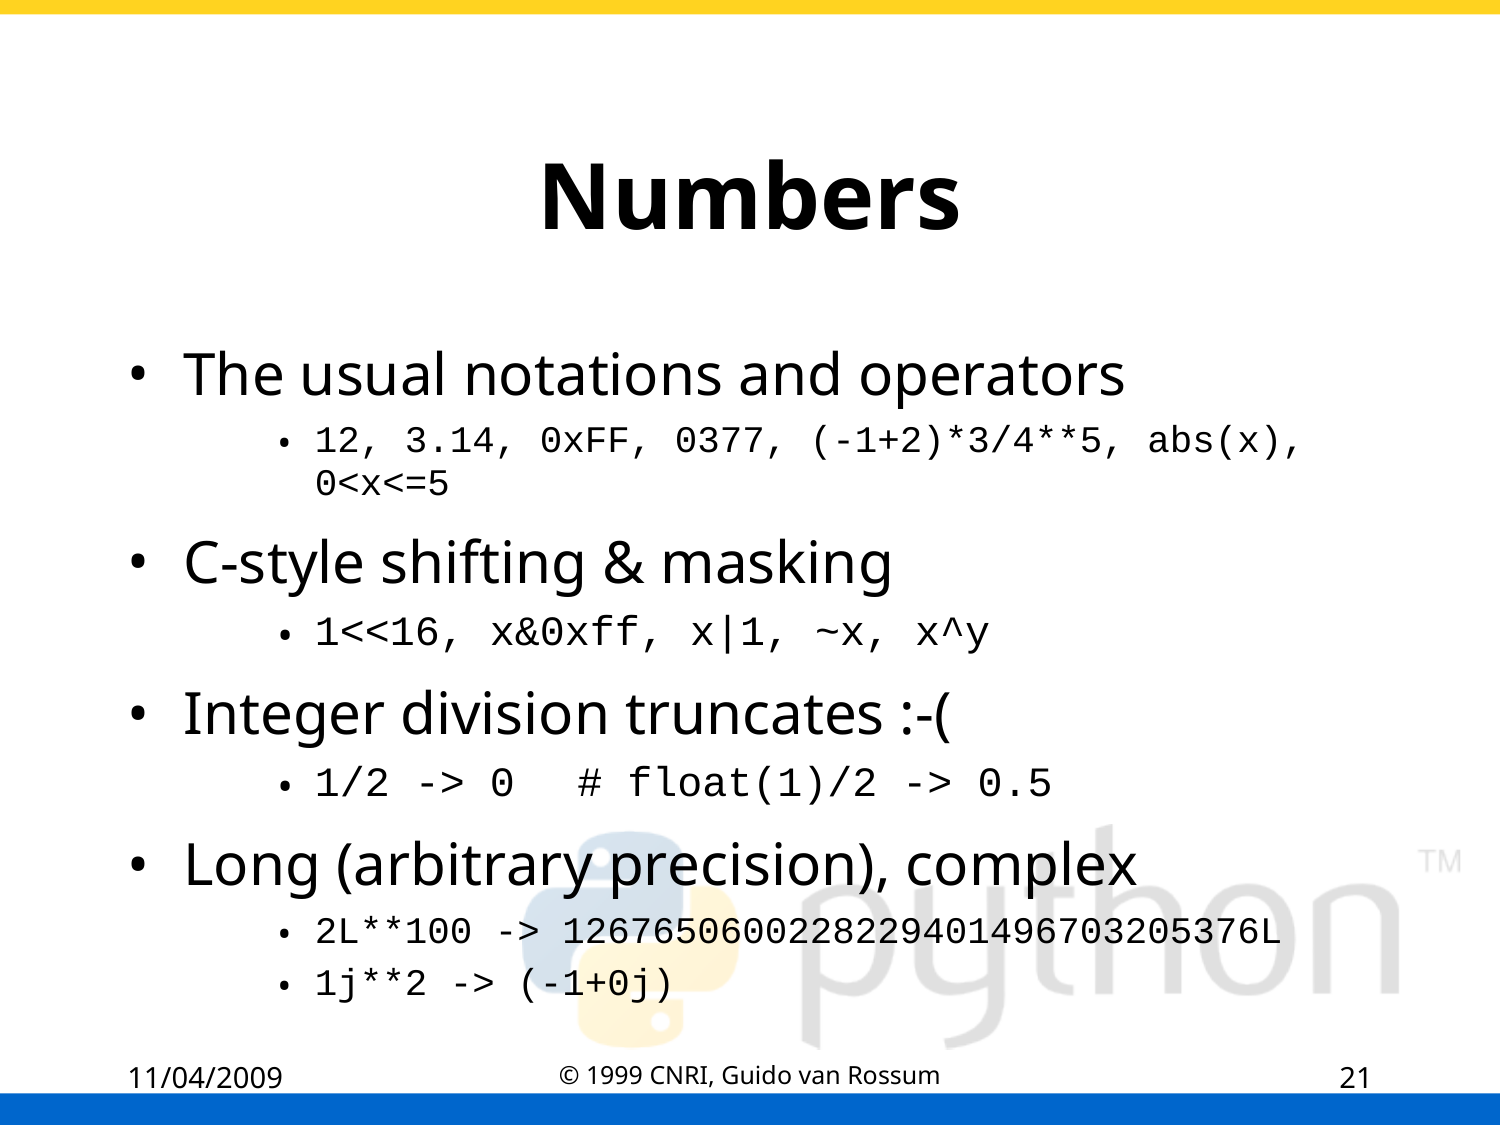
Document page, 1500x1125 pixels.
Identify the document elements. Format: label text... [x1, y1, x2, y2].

list The usual notations and operators 12, 3.14, 0xFF, 0377, (-1+2)*3/4**5, abs(x), 0<x<=5 C-style shifting & masking 1<<16, x&0xff, x|1, ~x, x^y Integer division truncates :-( 1/2 -> 0 # float(1)/2 -> 0.5 Long (arbitrary precision), complex 2L**100 -> 1267650600228229401496703205376L 1j**2 -> (-1+0j) [112, 324, 1388, 1001]
title Numbers [112, 99, 1388, 288]
